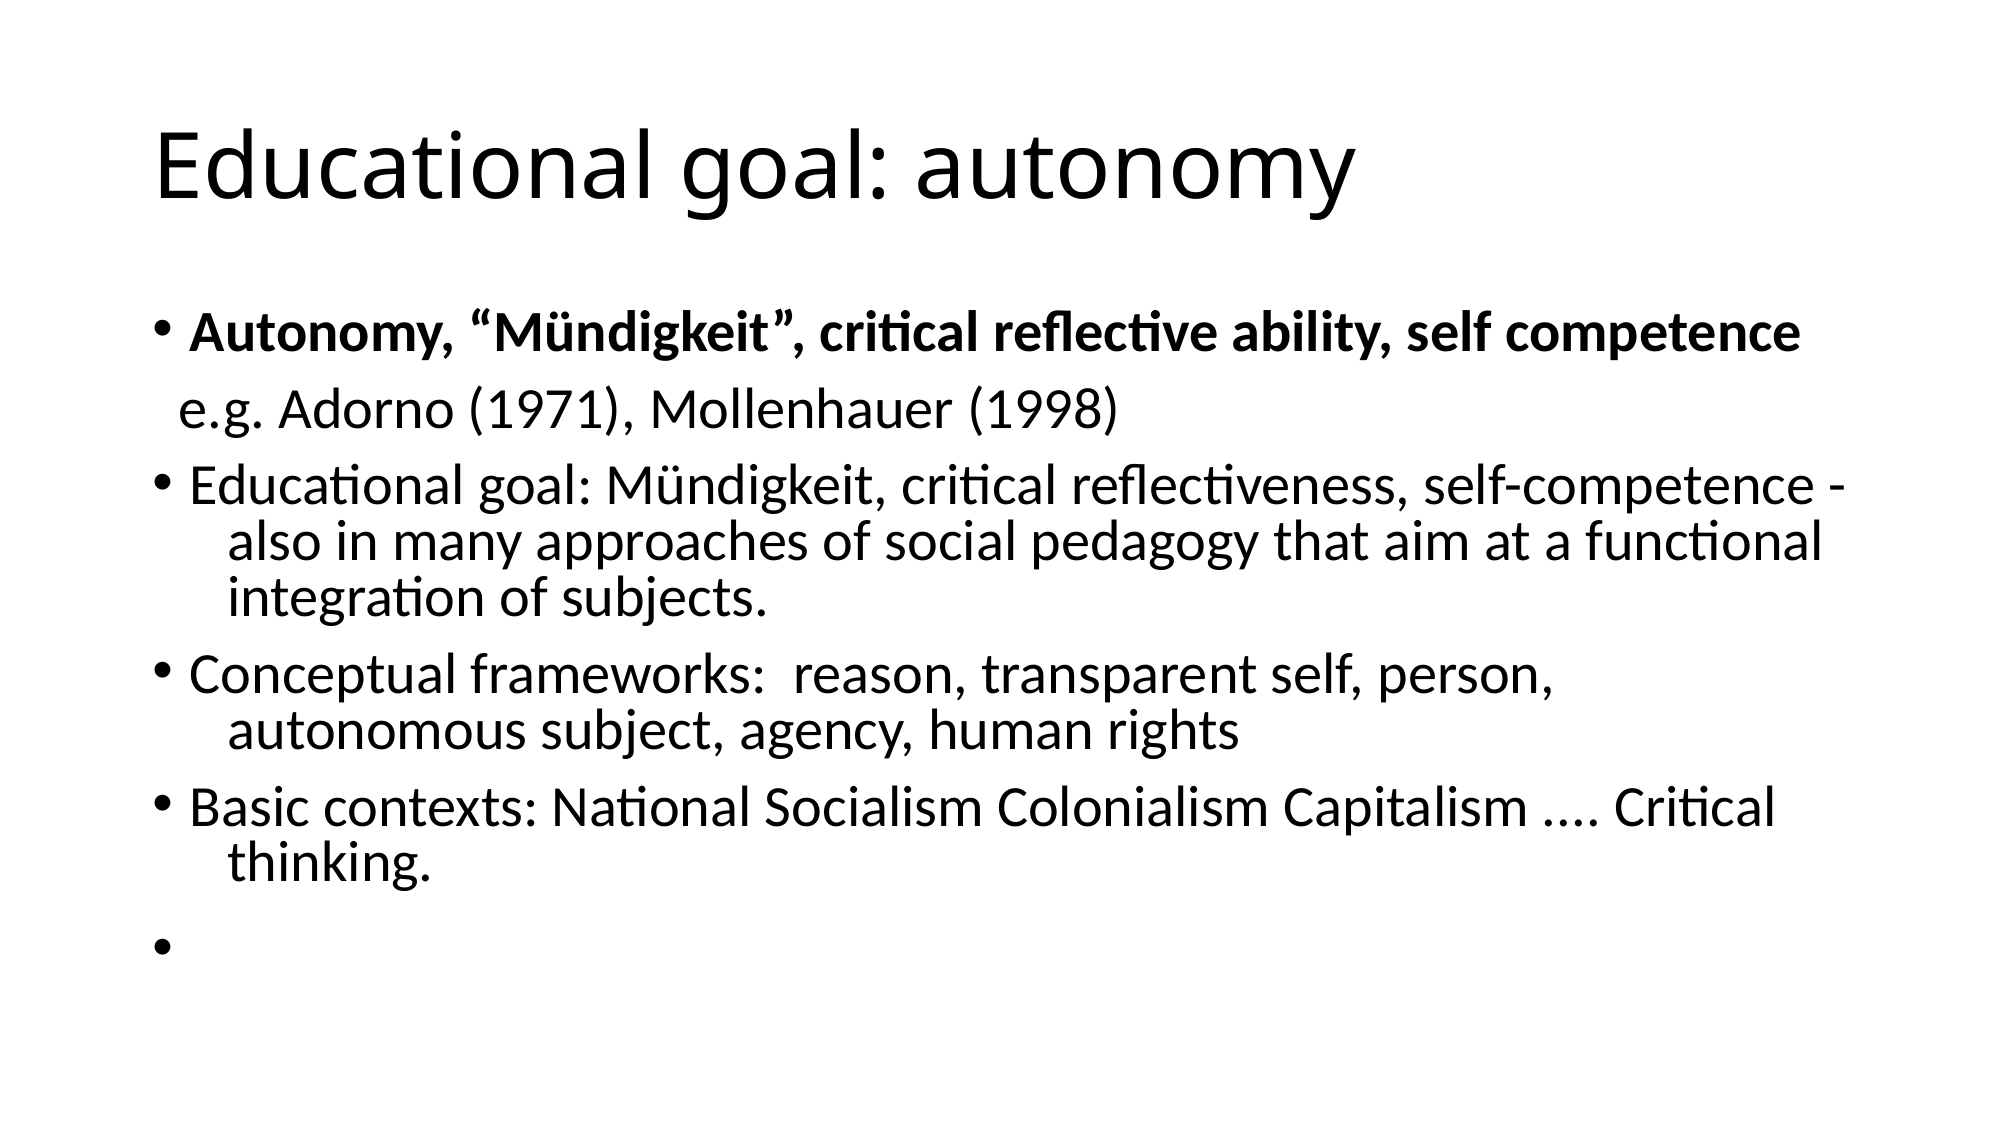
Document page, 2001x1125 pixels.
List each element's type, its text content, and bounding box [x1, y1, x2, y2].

title Educational goal: autonomy [137, 59, 1863, 278]
list Autonomy, “Mündigkeit”, critical reflective ability, self competence e.g. Adorno (1971), Mollenhauer (1998) Educational goal: Mündigkeit, critical reflectiveness, self-competence - also in many approaches of social pedagogy that aim at a functional integration of subjects. Conceptual frameworks: reason, transparent self, person, autonomous subject, agency, human rights Basic contexts: National Socialism Colonialism Capitalism .... Critical thinking. [137, 299, 1863, 1014]
